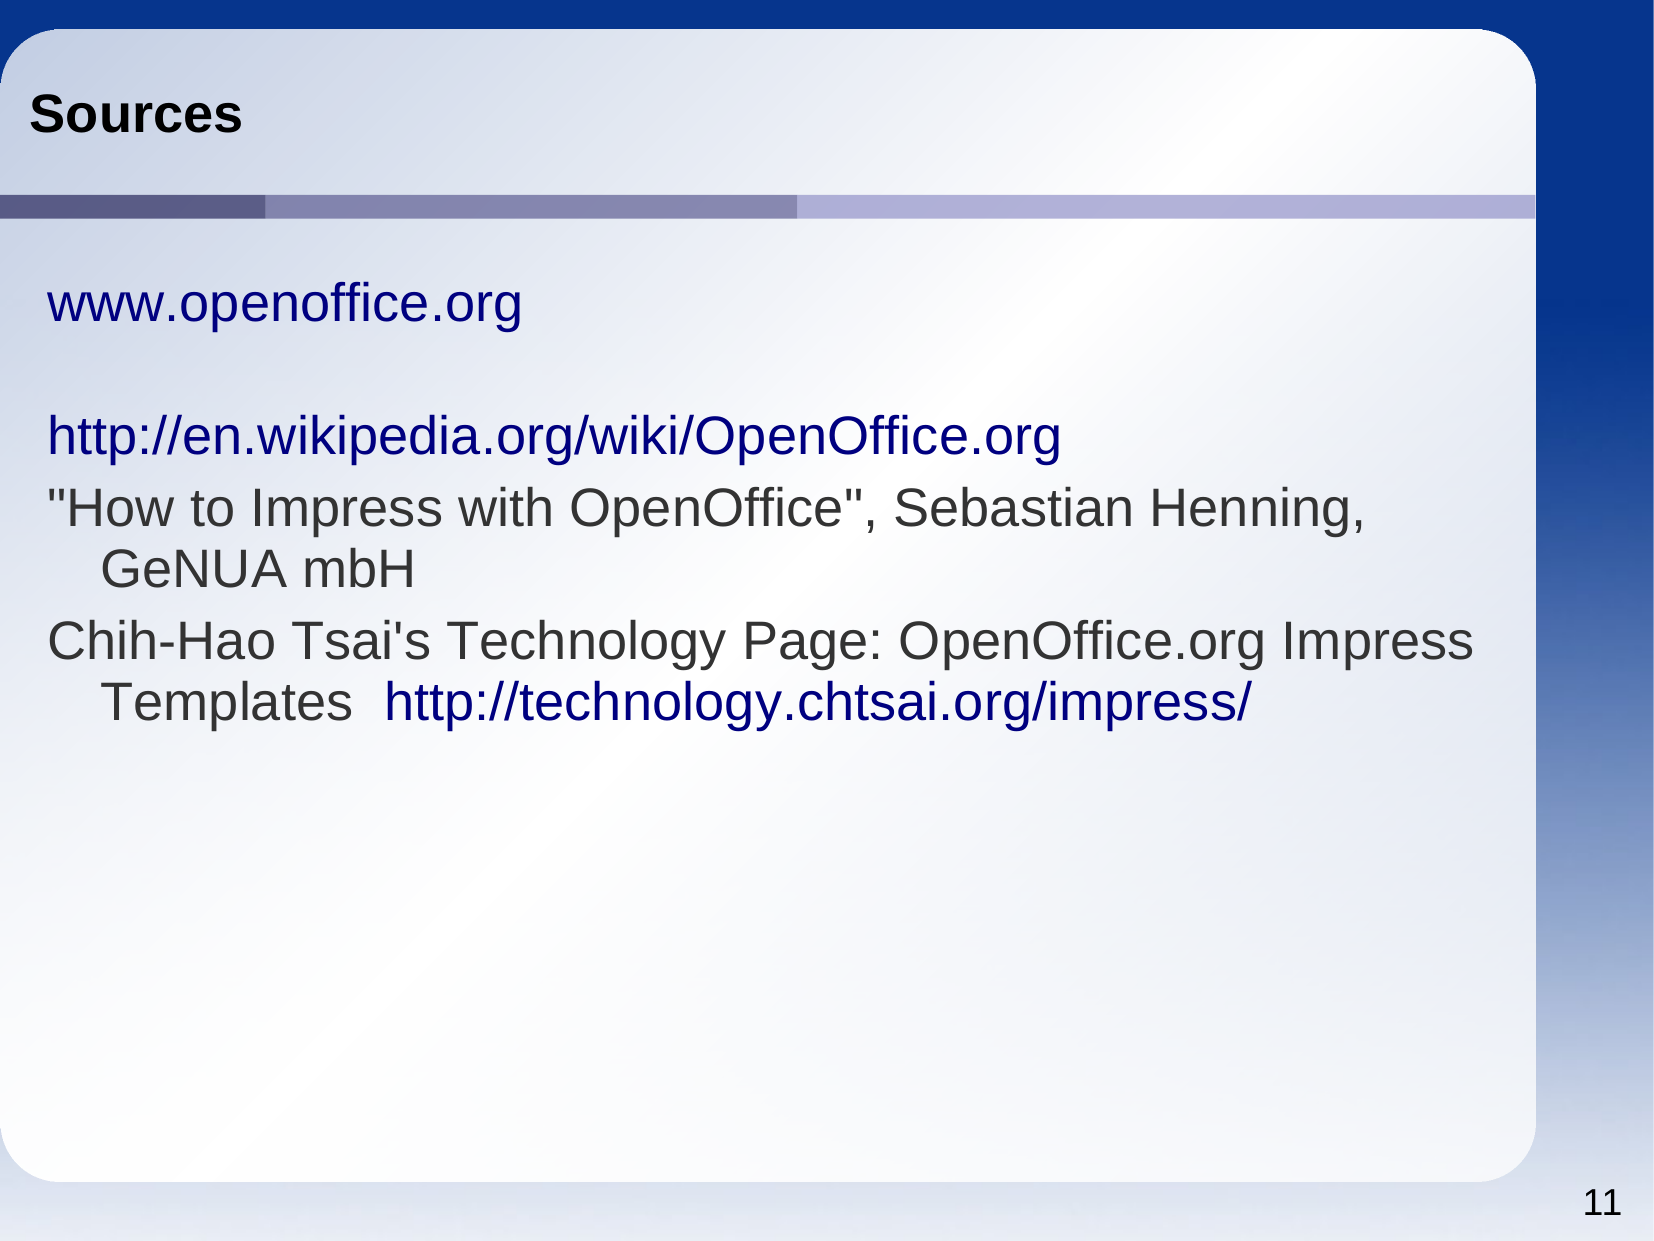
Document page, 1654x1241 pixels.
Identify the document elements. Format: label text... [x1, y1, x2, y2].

title Sources [29, 56, 1506, 170]
list www.openoffice.org http://en.wikipedia.org/wiki/OpenOffice.org "How to Impress with OpenOffice", Sebastian Henning, GeNUA mbH Chih-Hao Tsai's Technology Page: OpenOffice.org Impress Templates http://technology.chtsai.org/impress/ [29, 272, 1506, 1137]
picture [0, 0, 1654, 1241]
